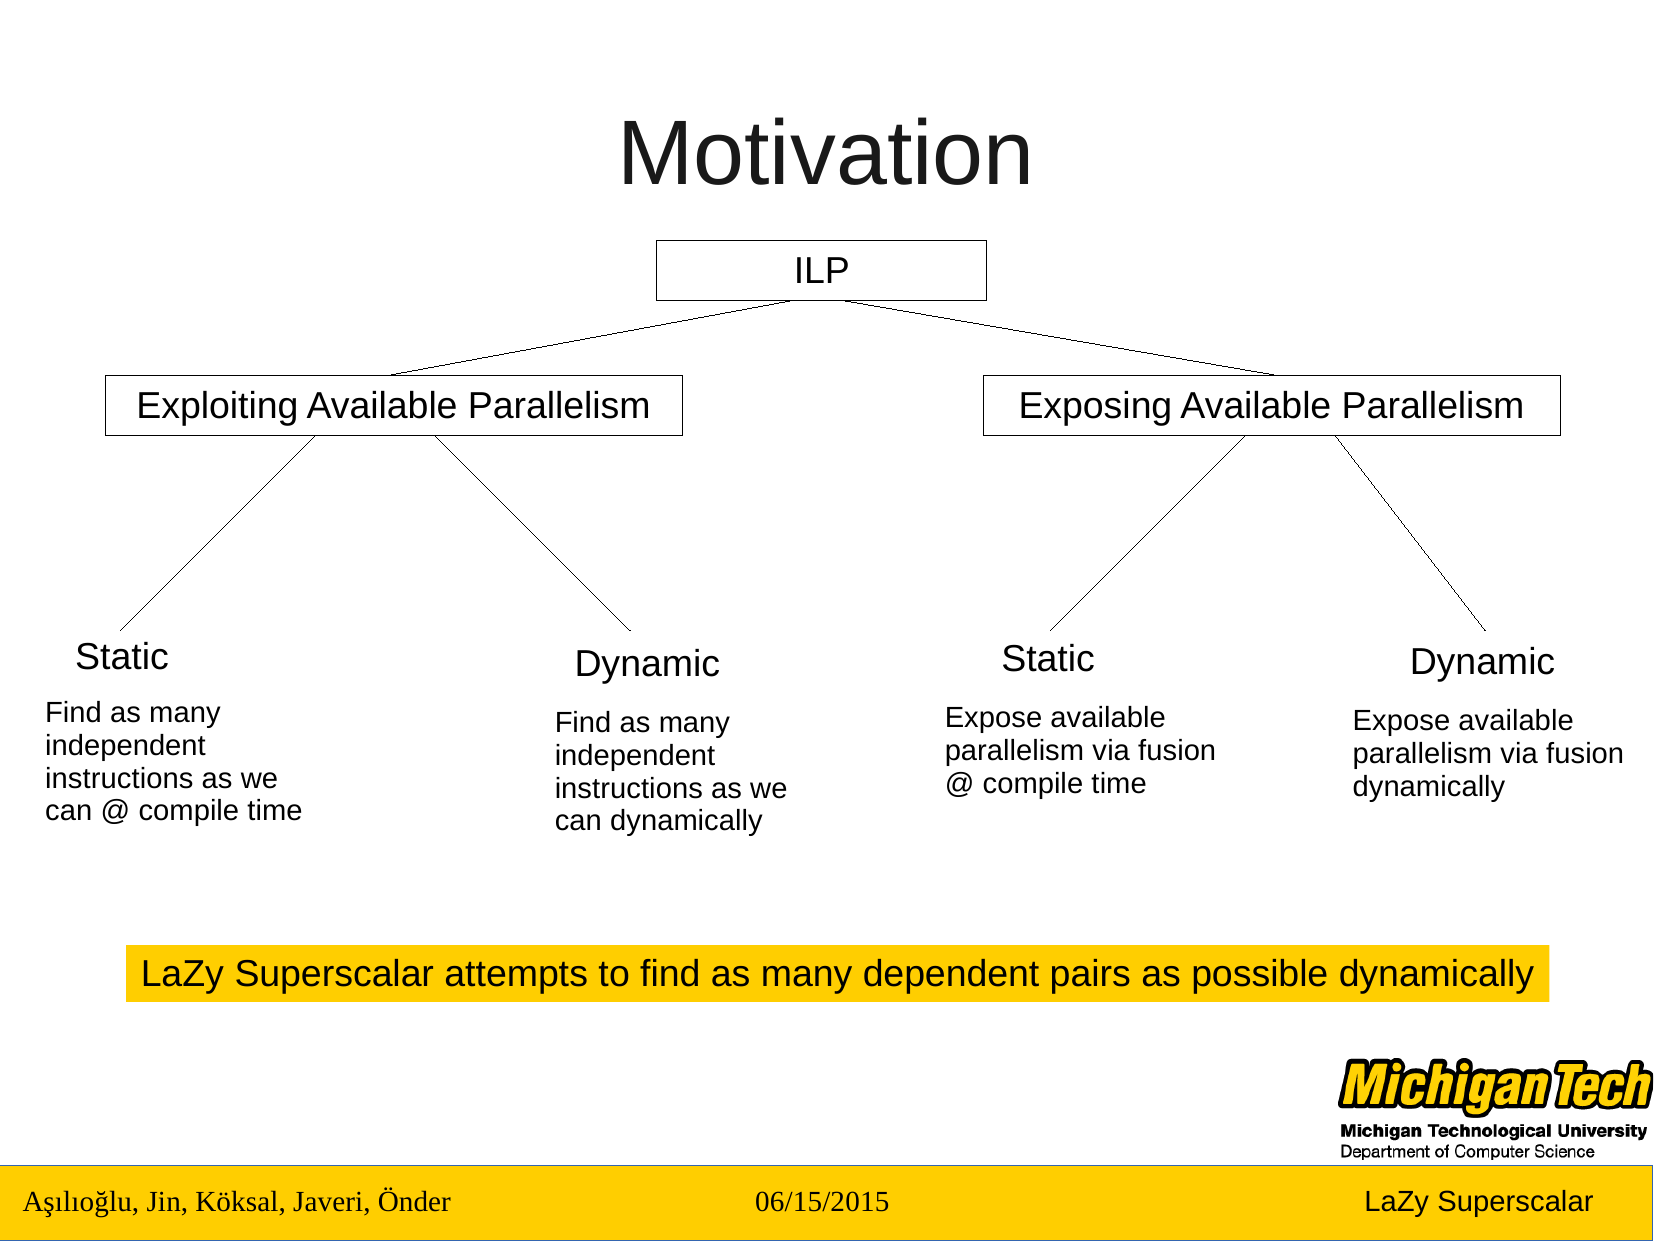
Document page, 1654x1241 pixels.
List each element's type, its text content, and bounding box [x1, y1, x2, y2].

title Motivation [82, 49, 1571, 257]
text_box Expose available parallelism via fusion dynamically [1338, 696, 1653, 811]
text_box Exposing Available Parallelism [983, 375, 1561, 436]
text_box Dynamic [559, 634, 736, 692]
text_box Find as many independent instructions as we can dynamically [540, 698, 841, 845]
text_box LaZy Superscalar attempts to find as many dependent pairs as possible dynamically [126, 945, 1550, 1002]
text_box Find as many independent instructions as we can @ compile time [30, 688, 331, 835]
picture [1338, 1058, 1654, 1160]
text_box ILP [656, 240, 987, 301]
text_box Static [60, 628, 184, 686]
text_box Static [986, 630, 1111, 687]
text_box Exploiting Available Parallelism [105, 375, 683, 436]
text_box Expose available parallelism via fusion @ compile time [930, 694, 1246, 808]
text_box Dynamic [1395, 633, 1571, 691]
